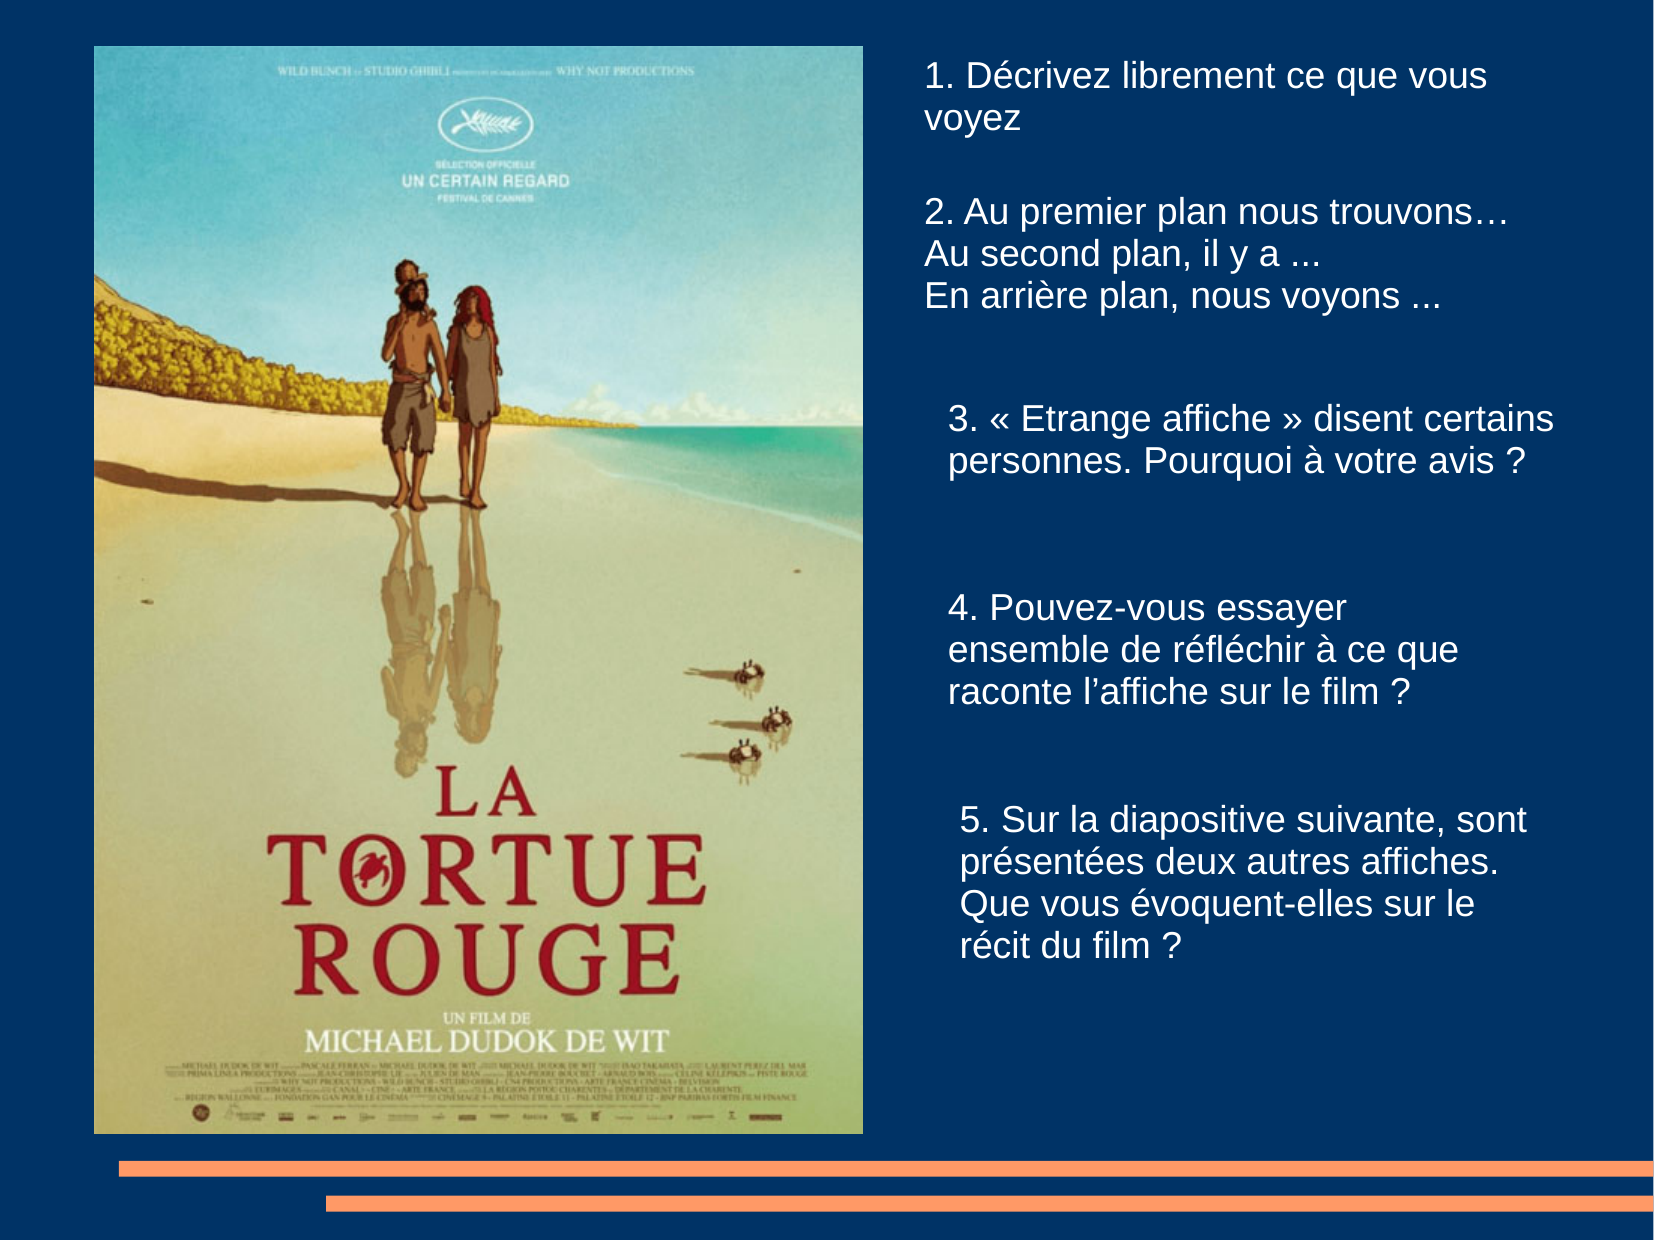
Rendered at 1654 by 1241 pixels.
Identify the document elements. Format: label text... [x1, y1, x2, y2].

text_box 1. Décrivez librement ce que vous voyez [909, 47, 1583, 147]
text_box 3. « Etrange affiche » disent certains personnes. Pourquoi à votre avis ? [933, 389, 1583, 489]
text_box 2. Au premier plan nous trouvons… Au second plan, il y a ... En arrière plan, nous voyons ... [909, 183, 1607, 367]
text_box 4. Pouvez-vous essayer ensemble de réfléchir à ce que raconte l’affiche sur le film ? [933, 579, 1524, 721]
picture [94, 46, 863, 1134]
text_box 5. Sur la diapositive suivante, sont présentées deux autres affiches. Que vous évoquent-elles sur le récit du film ? [944, 791, 1571, 975]
